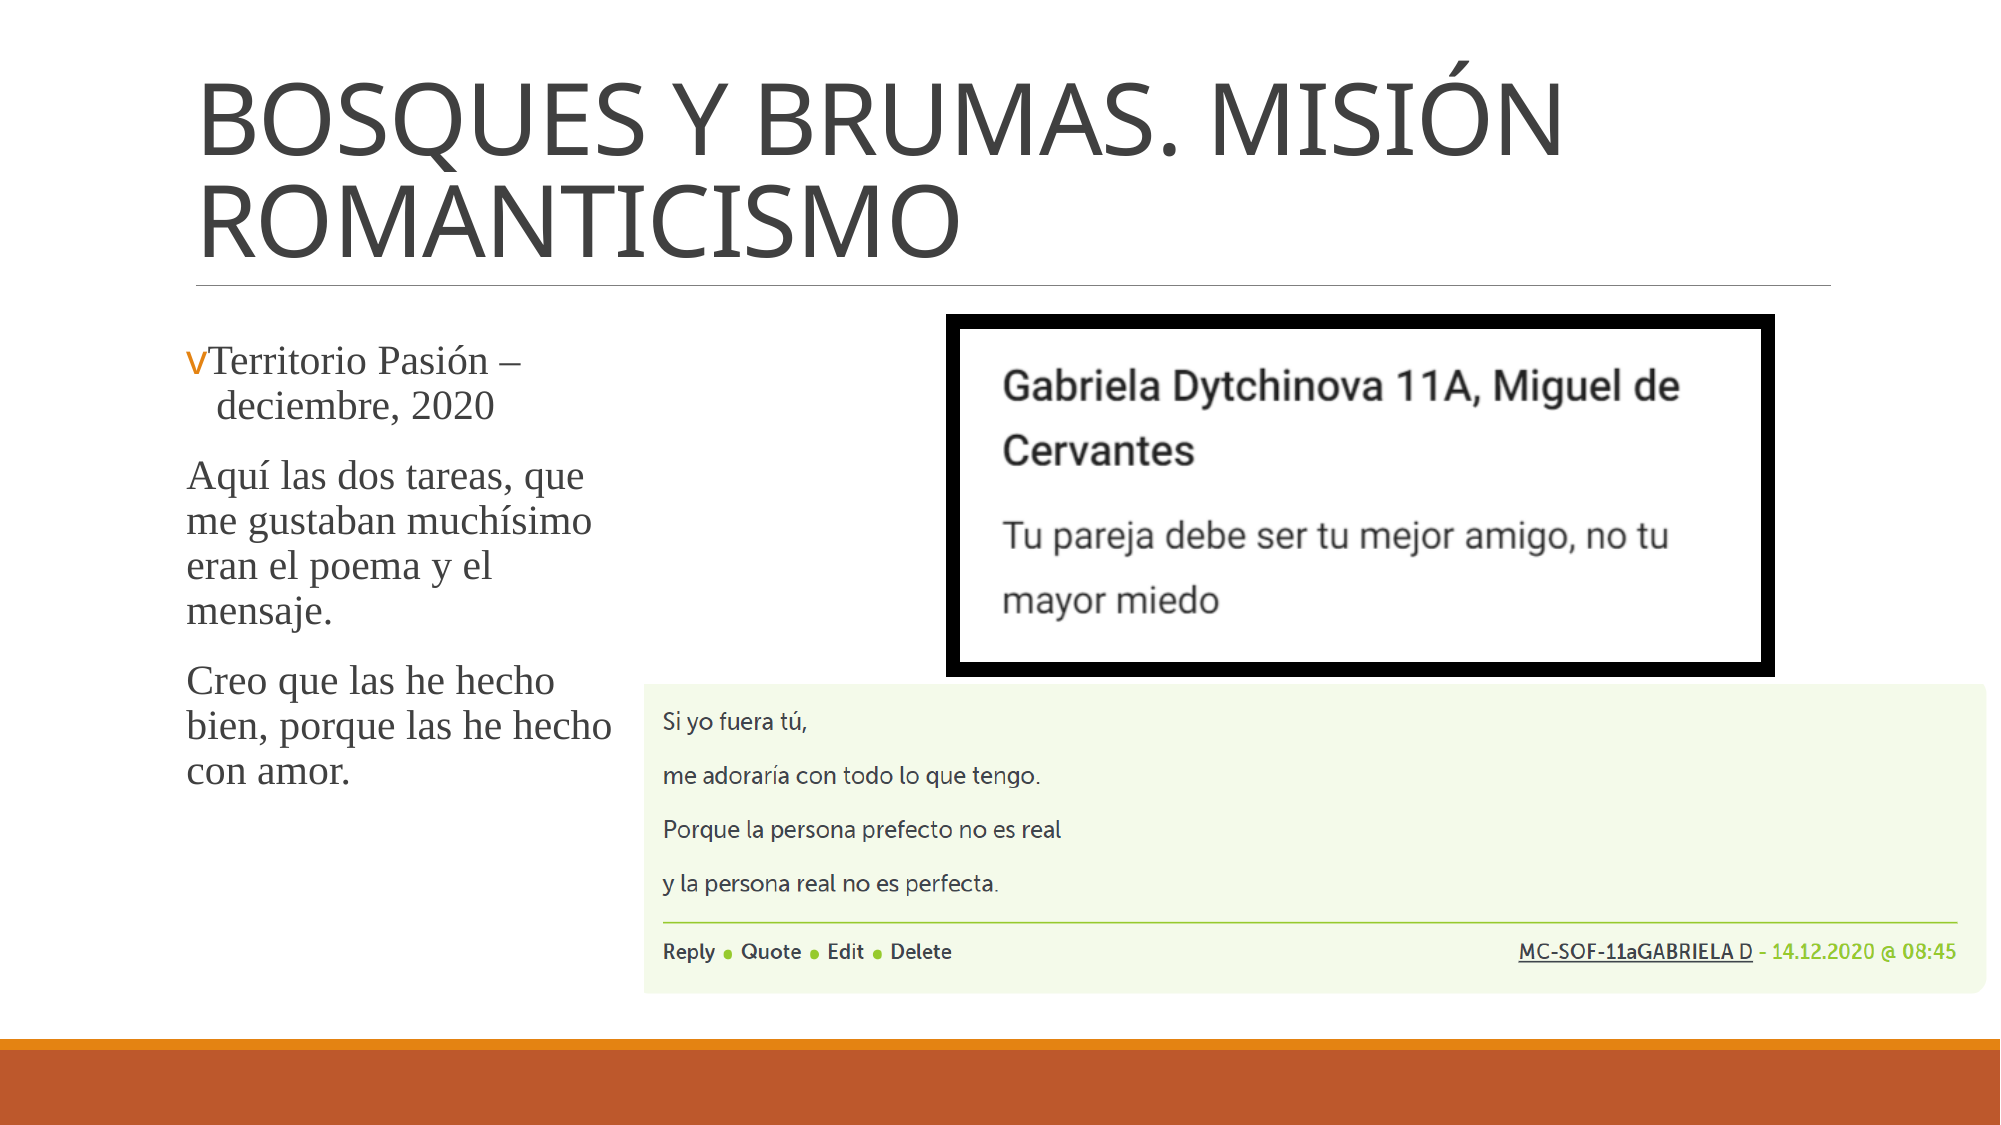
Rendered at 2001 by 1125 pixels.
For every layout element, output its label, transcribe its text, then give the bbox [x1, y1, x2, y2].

list Territorio Pasión – deciembre, 2020 Aquí las dos tareas, que me gustaban muchísimo eran el poema y el mensaje. Creo que las he hecho bien, porque las he hecho con amor. [186, 330, 635, 1029]
title BOSQUES Y BRUMAS. MISIÓN ROMANTICISMO [180, 47, 1831, 286]
picture [644, 684, 1988, 996]
picture [960, 328, 1761, 663]
